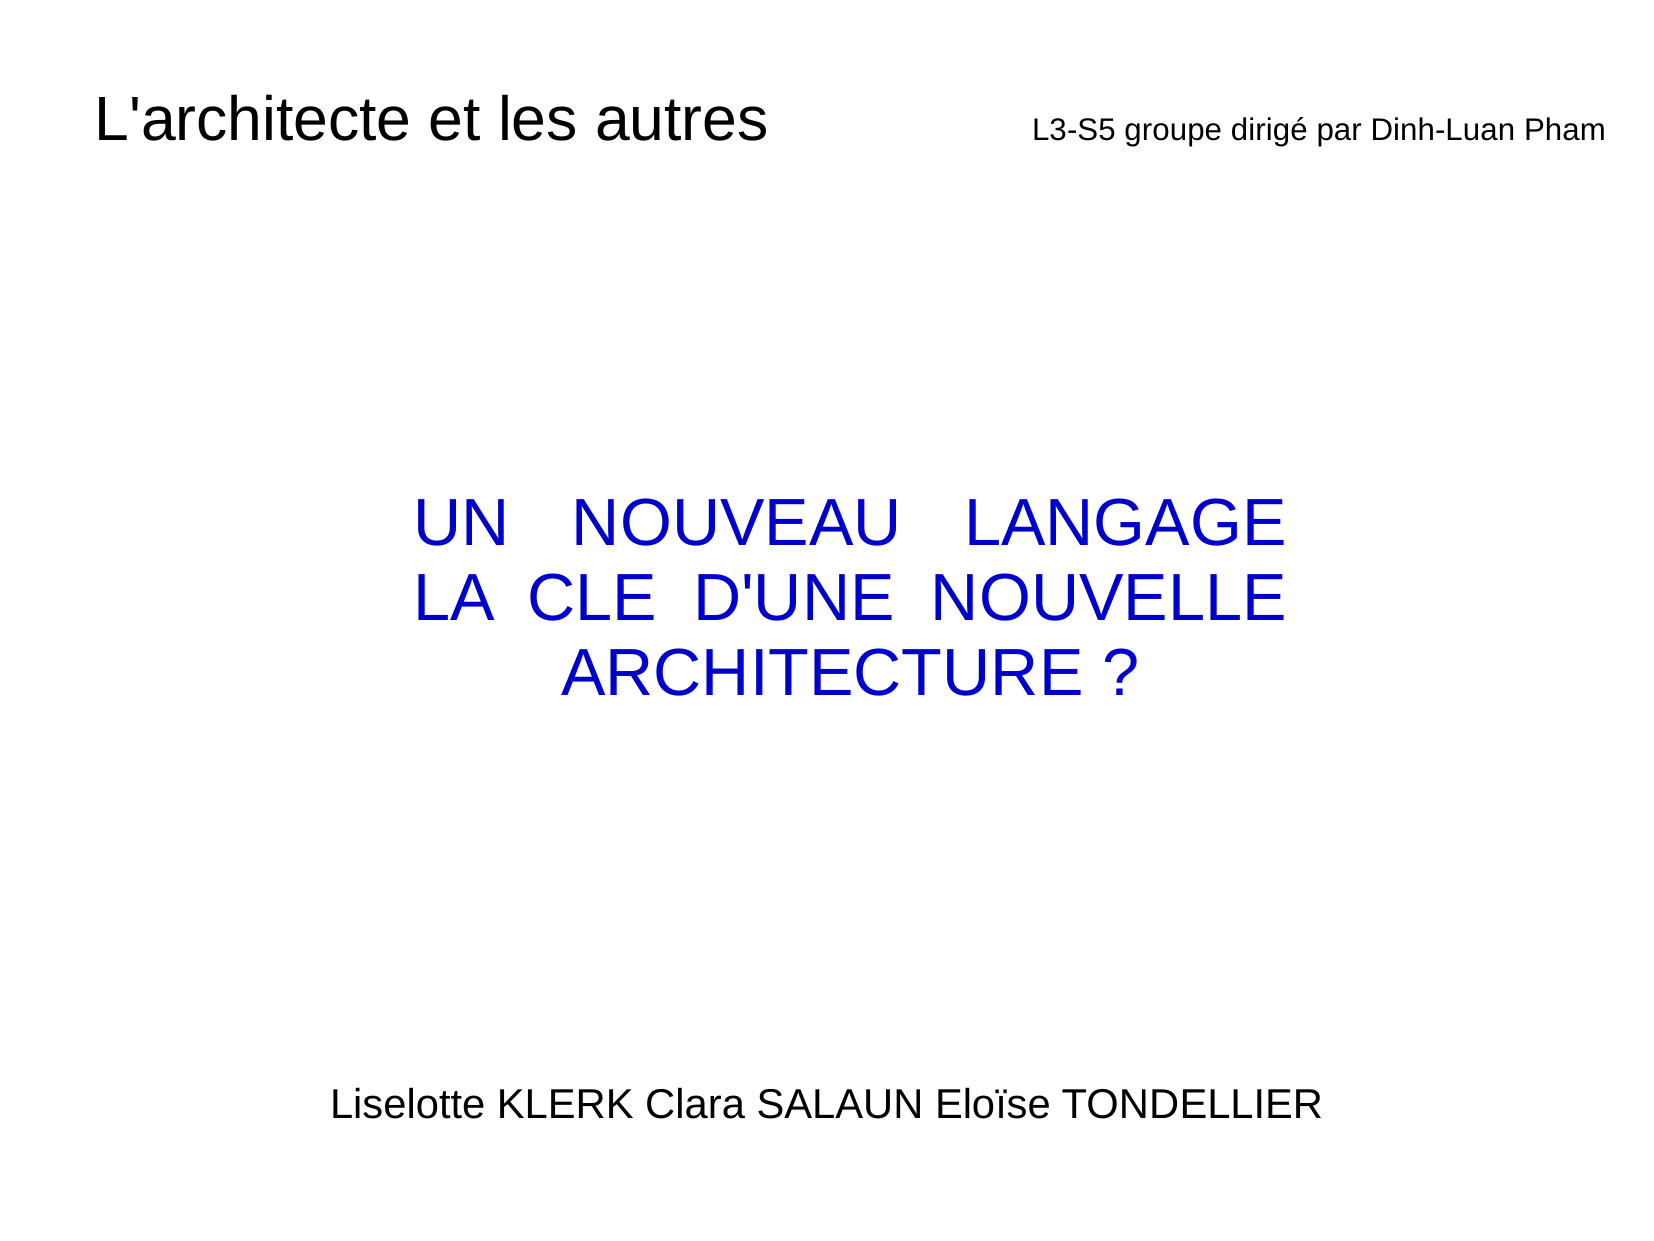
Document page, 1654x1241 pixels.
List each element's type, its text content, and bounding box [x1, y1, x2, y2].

text_box UN NOUVEAU LANGAGE LA CLE D'UNE NOUVELLE ARCHITECTURE ? [413, 367, 1288, 827]
subtitle Liselotte KLERK Clara SALAUN Eloïse TONDELLIER [82, 1062, 1571, 1145]
title L'architecte et les autres L3-S5 groupe dirigé par Dinh-Luan Pham [94, 70, 1630, 201]
